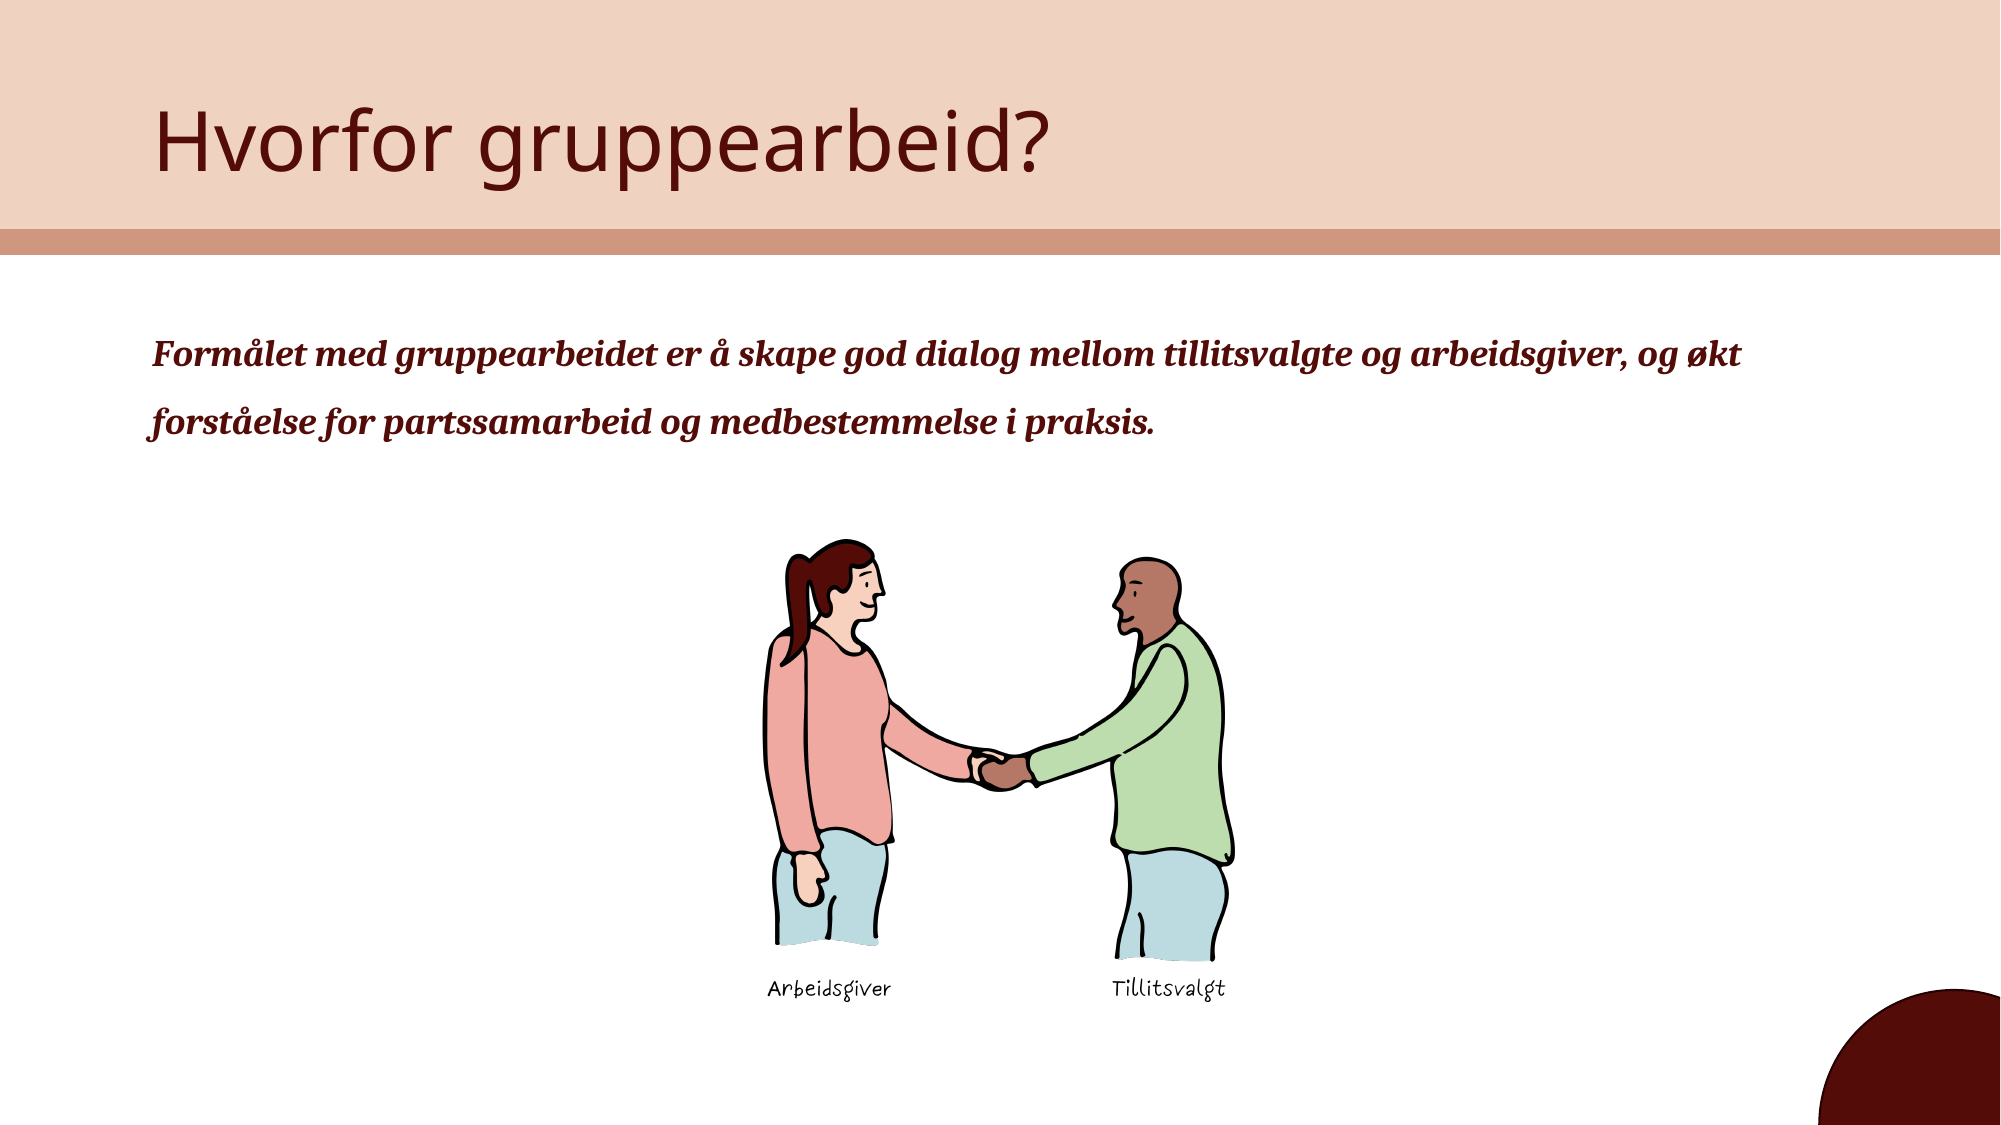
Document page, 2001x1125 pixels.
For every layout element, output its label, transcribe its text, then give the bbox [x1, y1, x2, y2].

text_box 4 [1785, 1042, 1970, 1103]
title Hvorfor gruppearbeid? [137, 59, 1863, 230]
list Formålet med gruppearbeidet er å skape god dialog mellom tillitsvalgte og arbeidsgiver, og økt forståelse for partssamarbeid og medbestemmelse i praksis. [137, 299, 1863, 1014]
picture [728, 539, 1270, 1009]
